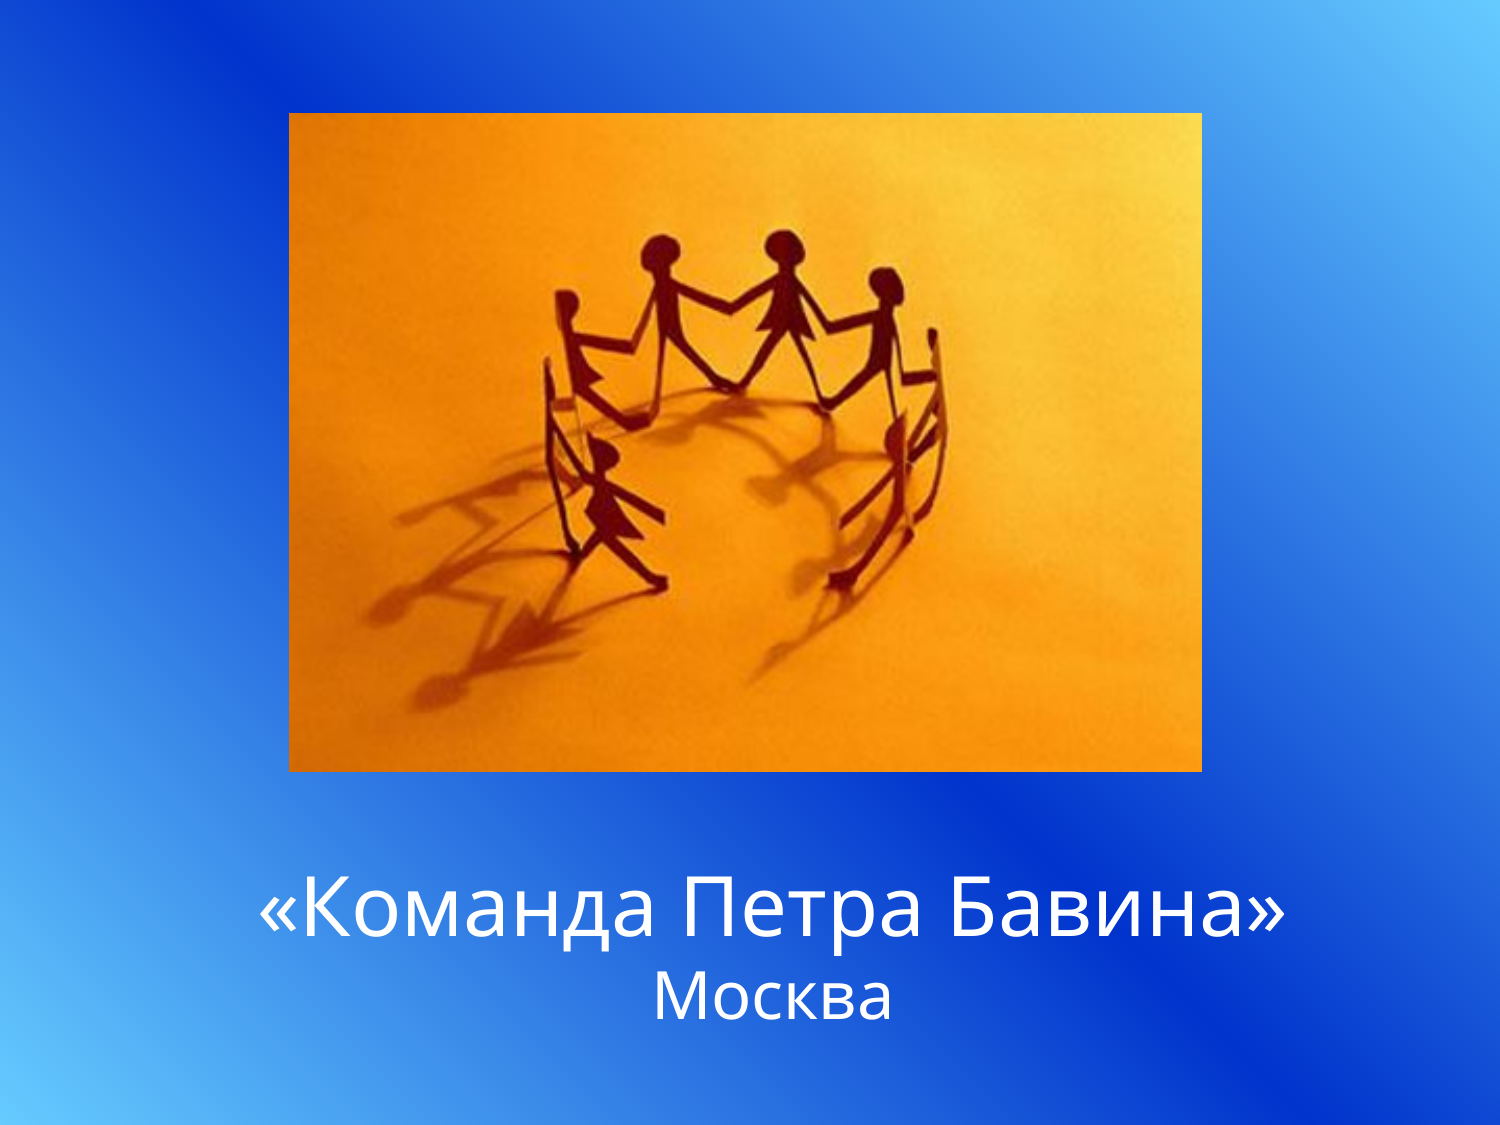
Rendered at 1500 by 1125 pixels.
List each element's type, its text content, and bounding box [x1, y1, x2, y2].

text_box «Команда Петра Бавина» Москва [135, 822, 1411, 1064]
picture [289, 113, 1202, 772]
